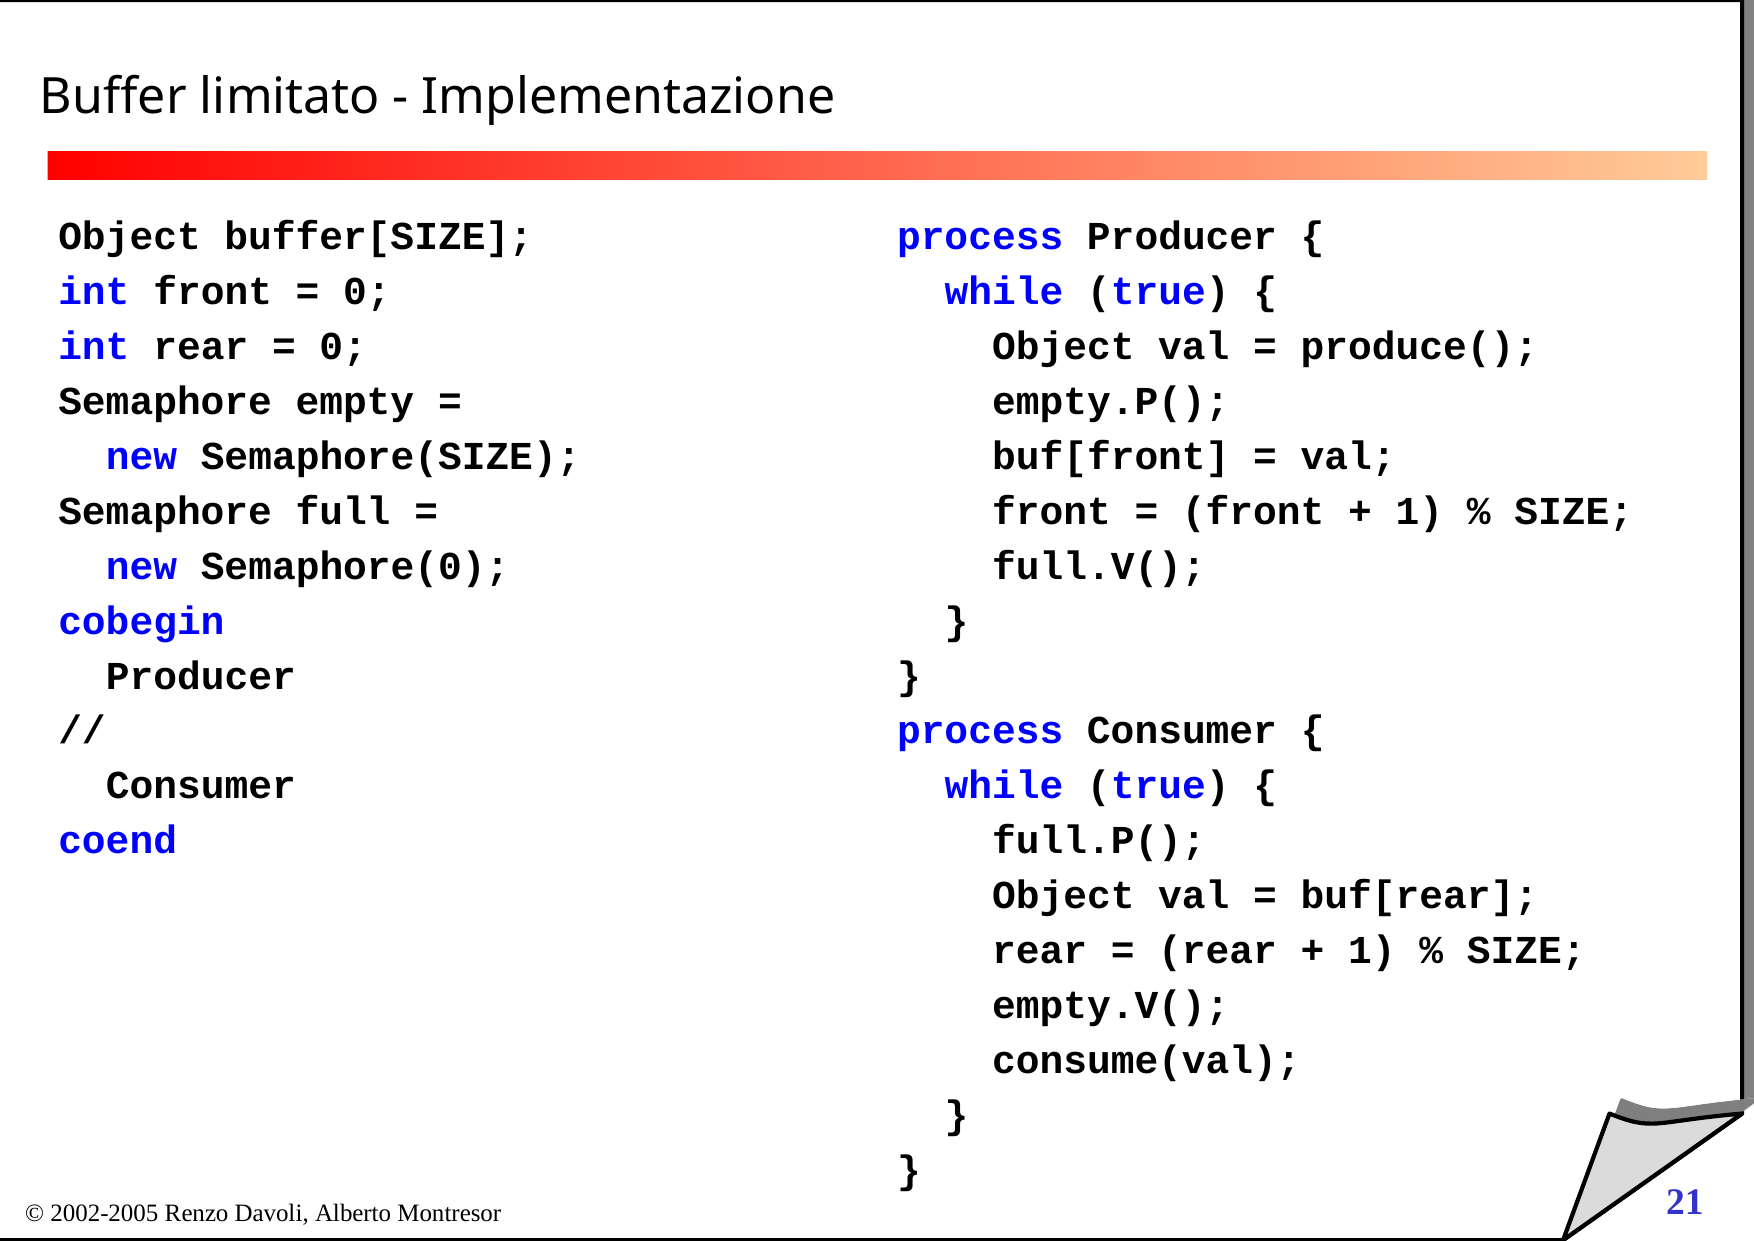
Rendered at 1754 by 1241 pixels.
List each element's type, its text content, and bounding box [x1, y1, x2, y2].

list process Producer { while (true) { Object val = produce(); empty.P(); buf[front] = val; front = (front + 1) % SIZE; full.V(); } } process Consumer { while (true) { full.P(); Object val = buf[rear]; rear = (rear + 1) % SIZE; empty.V(); consume(val); } } [897, 206, 1696, 1196]
list Object buffer[SIZE]; int front = 0; int rear = 0; Semaphore empty = new Semaphore(SIZE); Semaphore full = new Semaphore(0); cobegin Producer // Consumer coend [58, 206, 858, 935]
title Buffer limitato - Implementazione [39, 49, 1713, 144]
